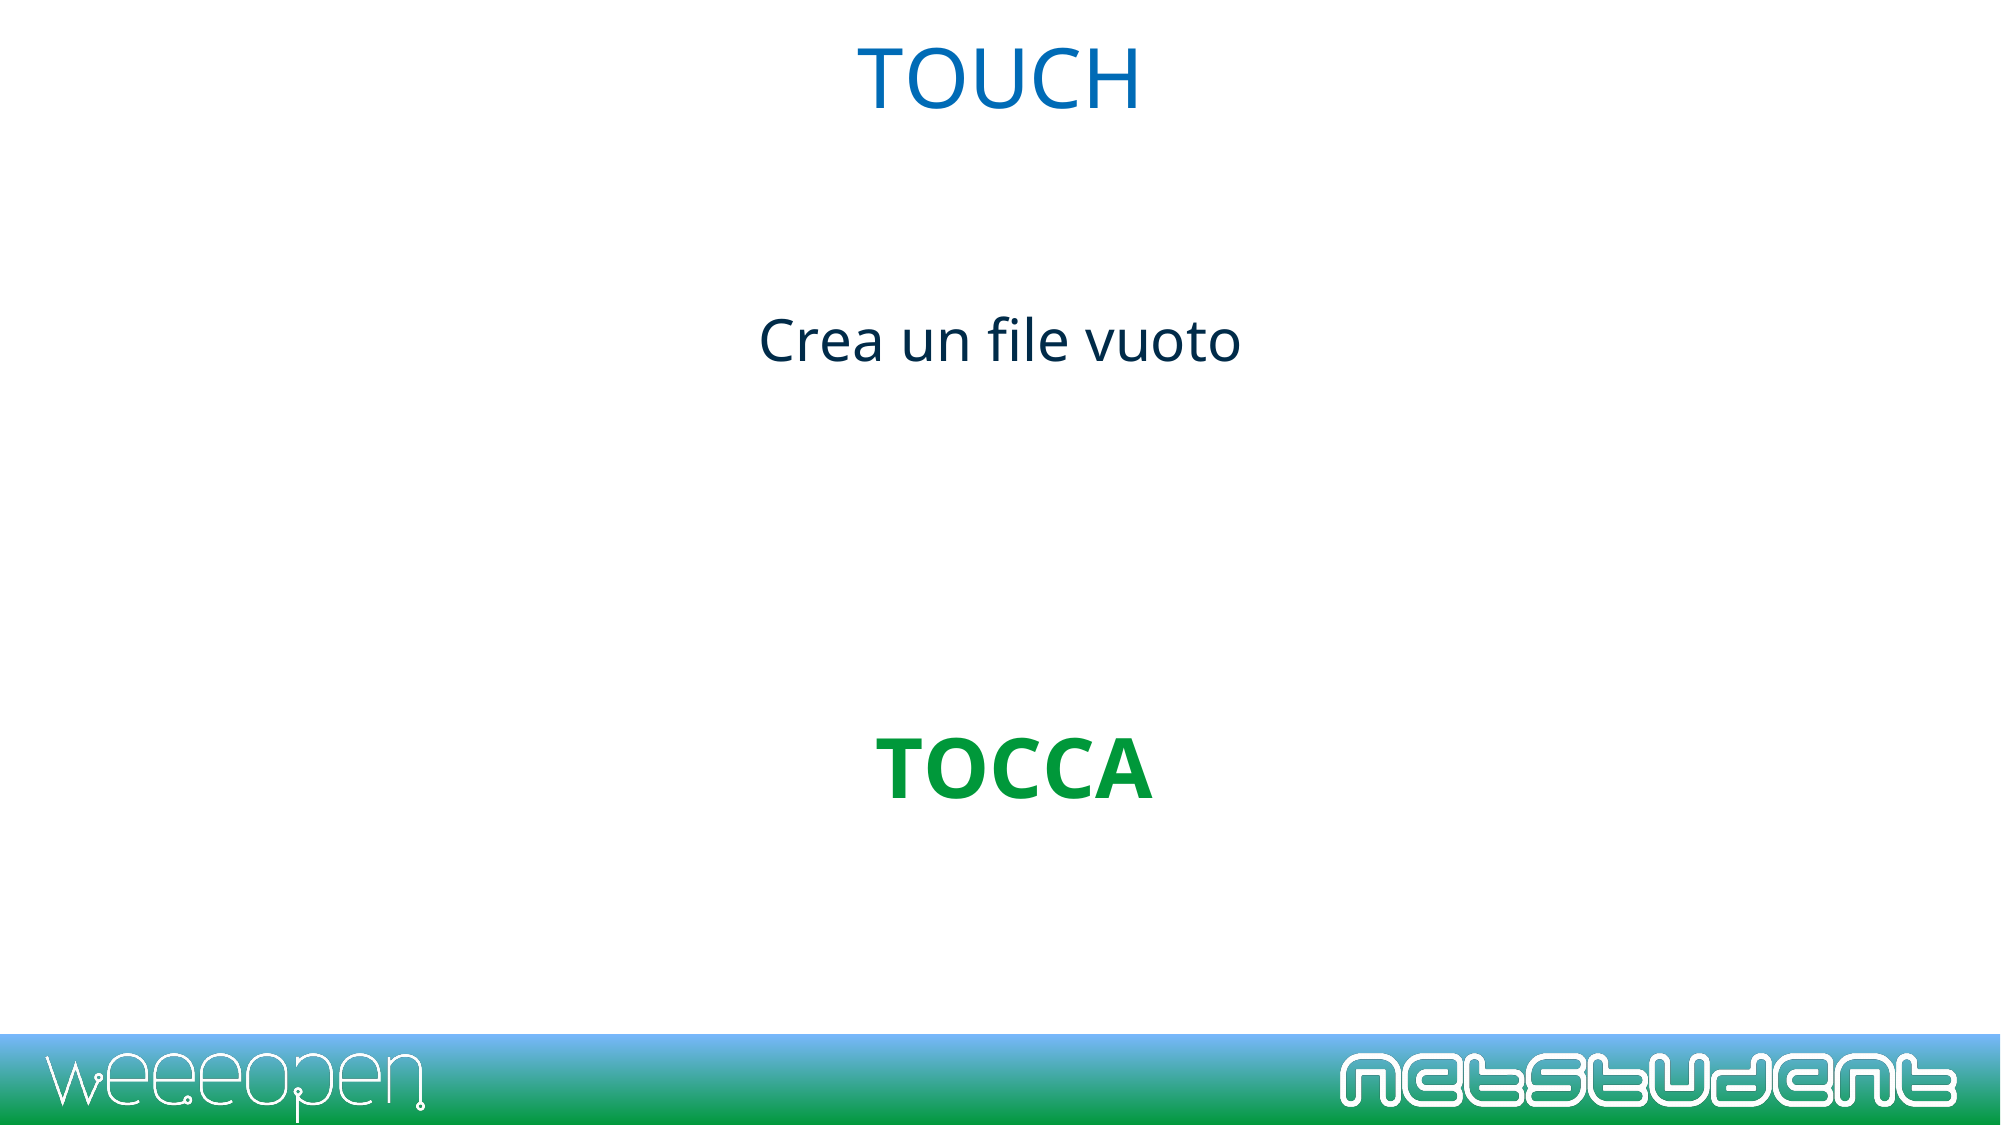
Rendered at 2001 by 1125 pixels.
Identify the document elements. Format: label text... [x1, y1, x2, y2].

list Crea un file vuoto [43, 295, 1959, 1010]
text_box TOCCA [867, 707, 1135, 821]
title TOUCH [43, 29, 1959, 247]
